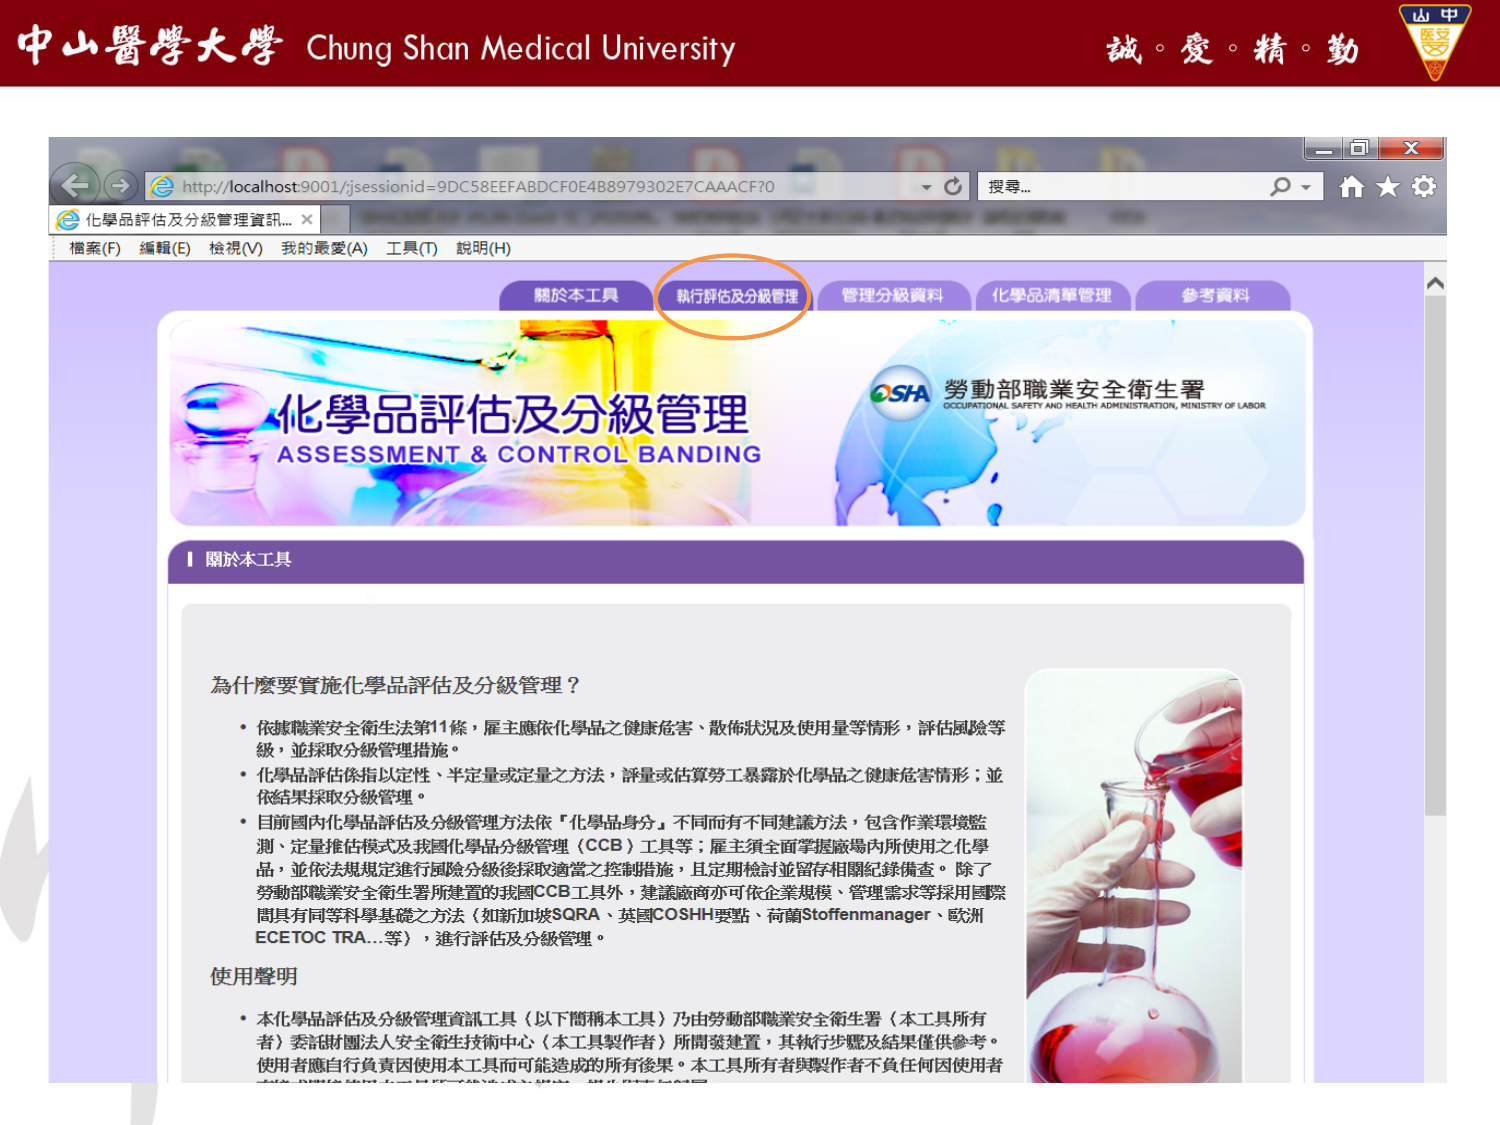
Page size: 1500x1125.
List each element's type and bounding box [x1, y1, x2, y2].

picture [48, 137, 1447, 1083]
